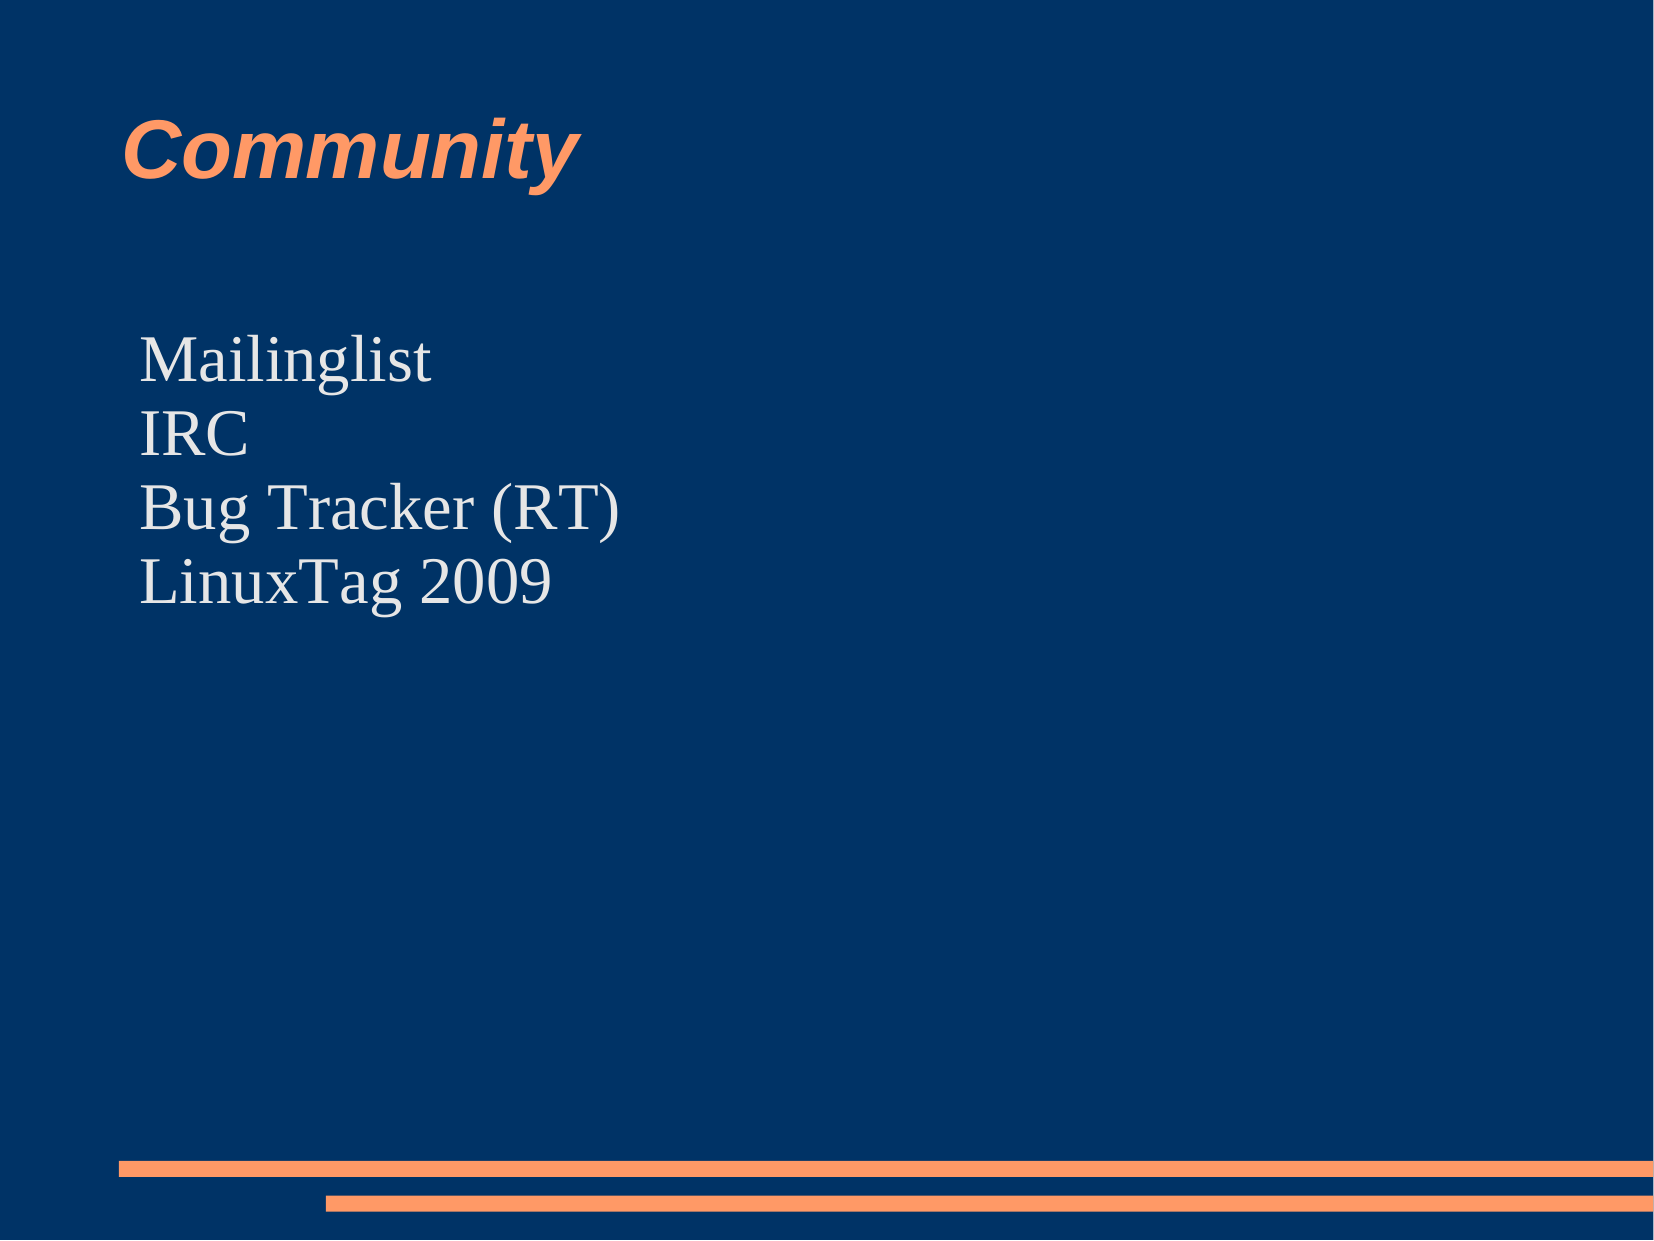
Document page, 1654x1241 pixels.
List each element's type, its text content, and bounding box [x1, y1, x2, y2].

title Community [121, 53, 1534, 247]
list Mailinglist IRC Bug Tracker (RT) LinuxTag 2009 [121, 322, 1561, 1118]
